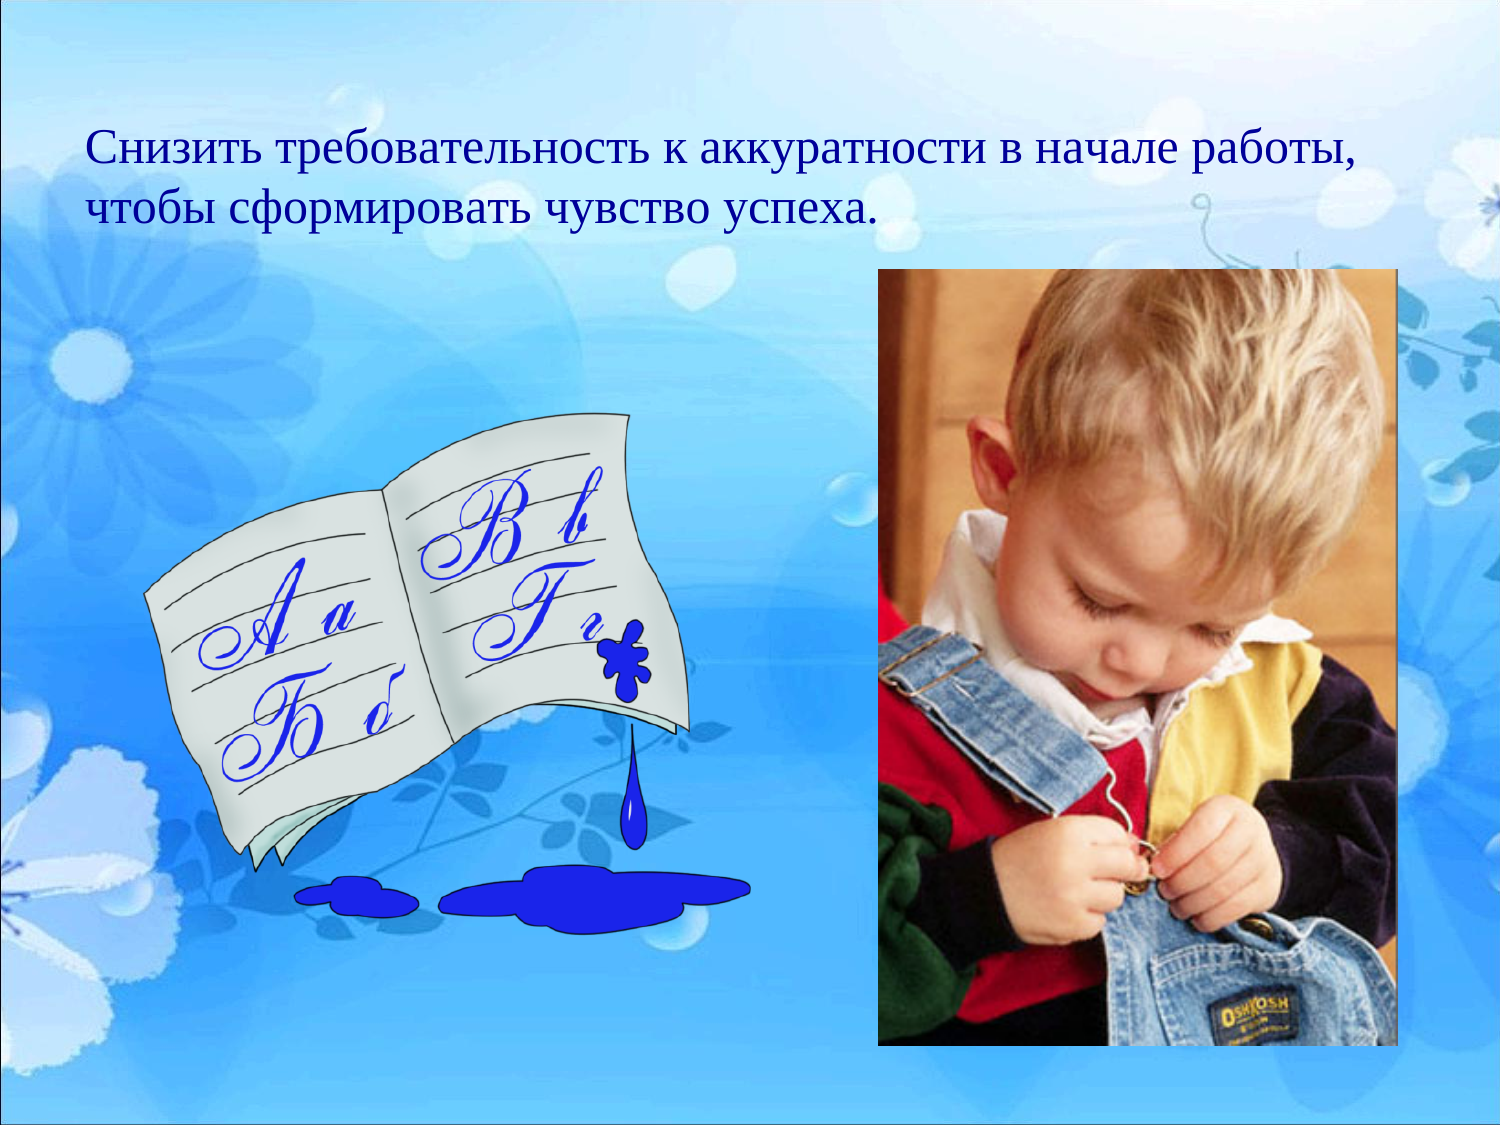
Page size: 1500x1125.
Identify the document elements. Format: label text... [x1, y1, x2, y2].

picture [0, 0, 1500, 1125]
text_box Снизить требовательность к аккуратности в начале работы, чтобы сформировать чувство успеха. [70, 105, 1383, 241]
